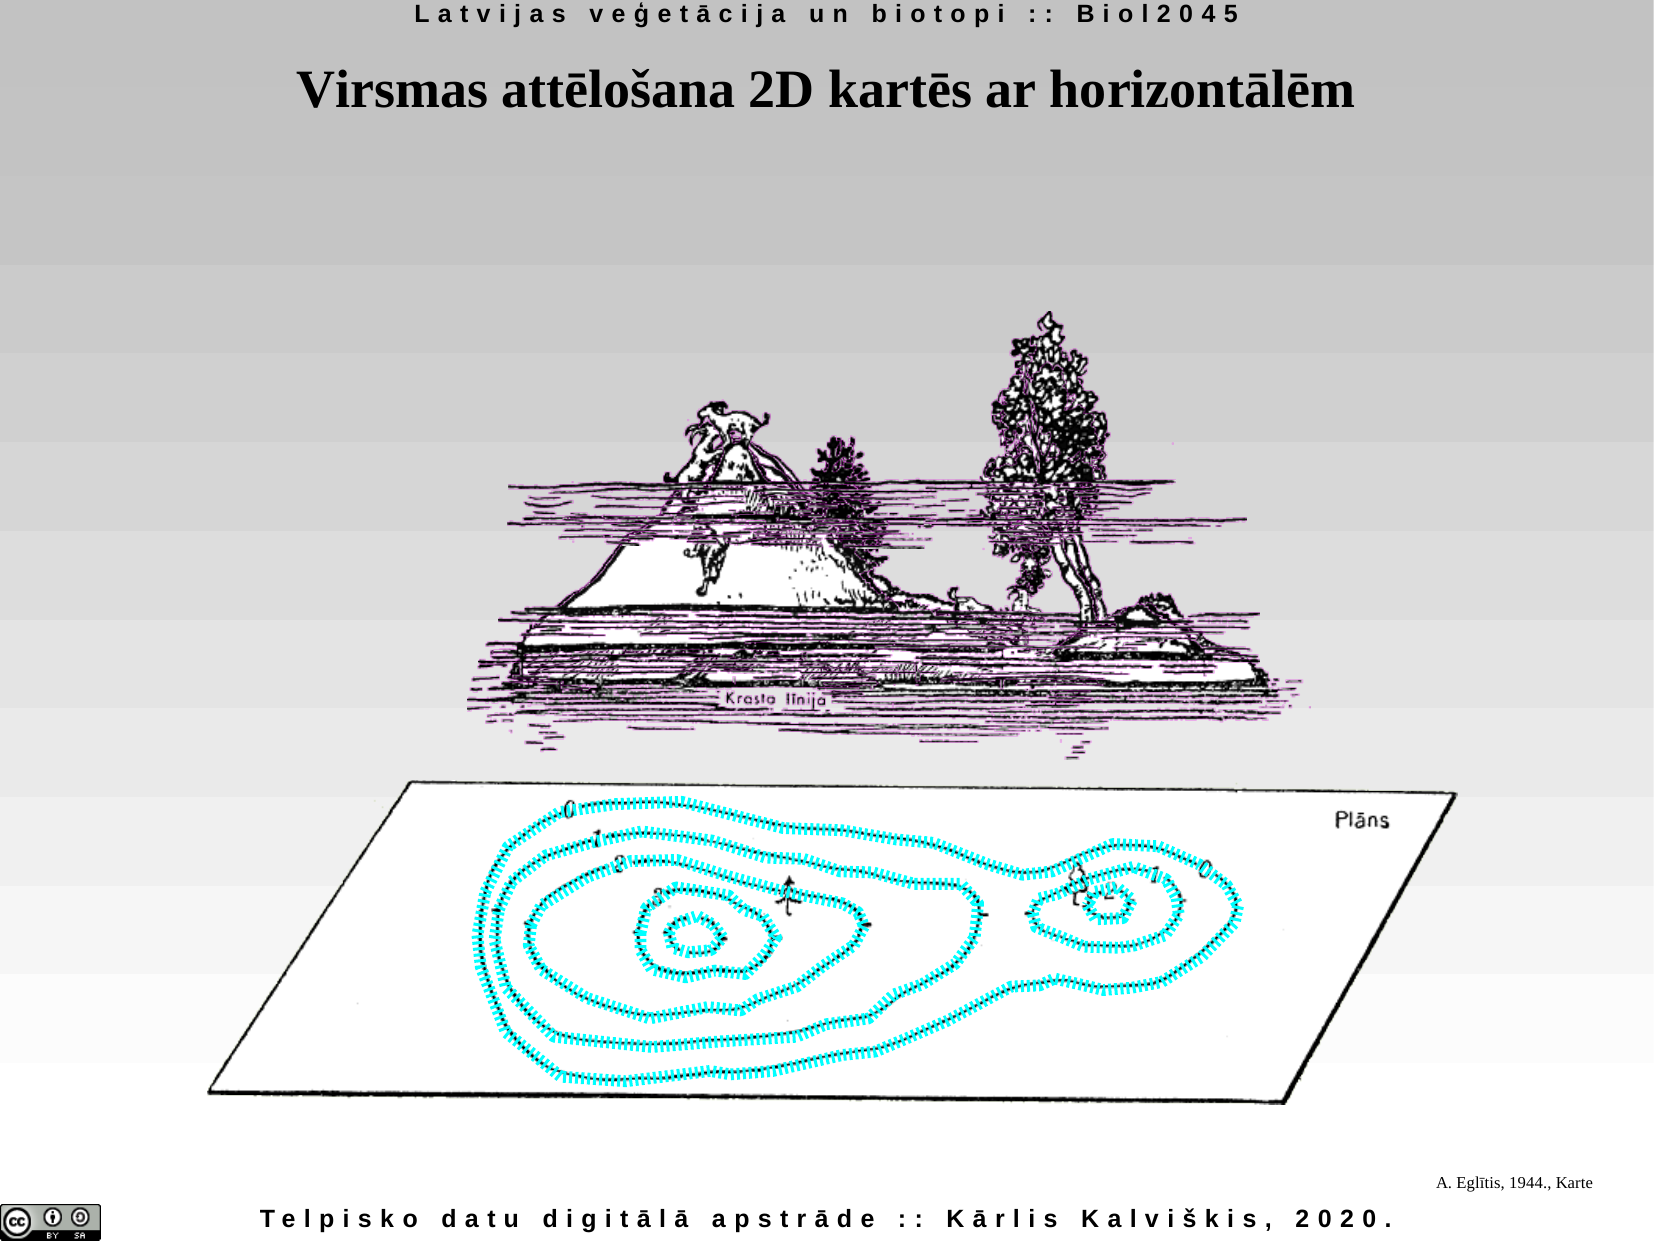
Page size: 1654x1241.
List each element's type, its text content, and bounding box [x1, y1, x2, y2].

text_box A. Eglītis, 1944., Karte [1421, 1165, 1609, 1199]
picture [0, 0, 1654, 59]
picture [0, 311, 1654, 1241]
title Virsmas attēlošana 2D kartēs ar horizontālēm [0, 59, 1654, 328]
